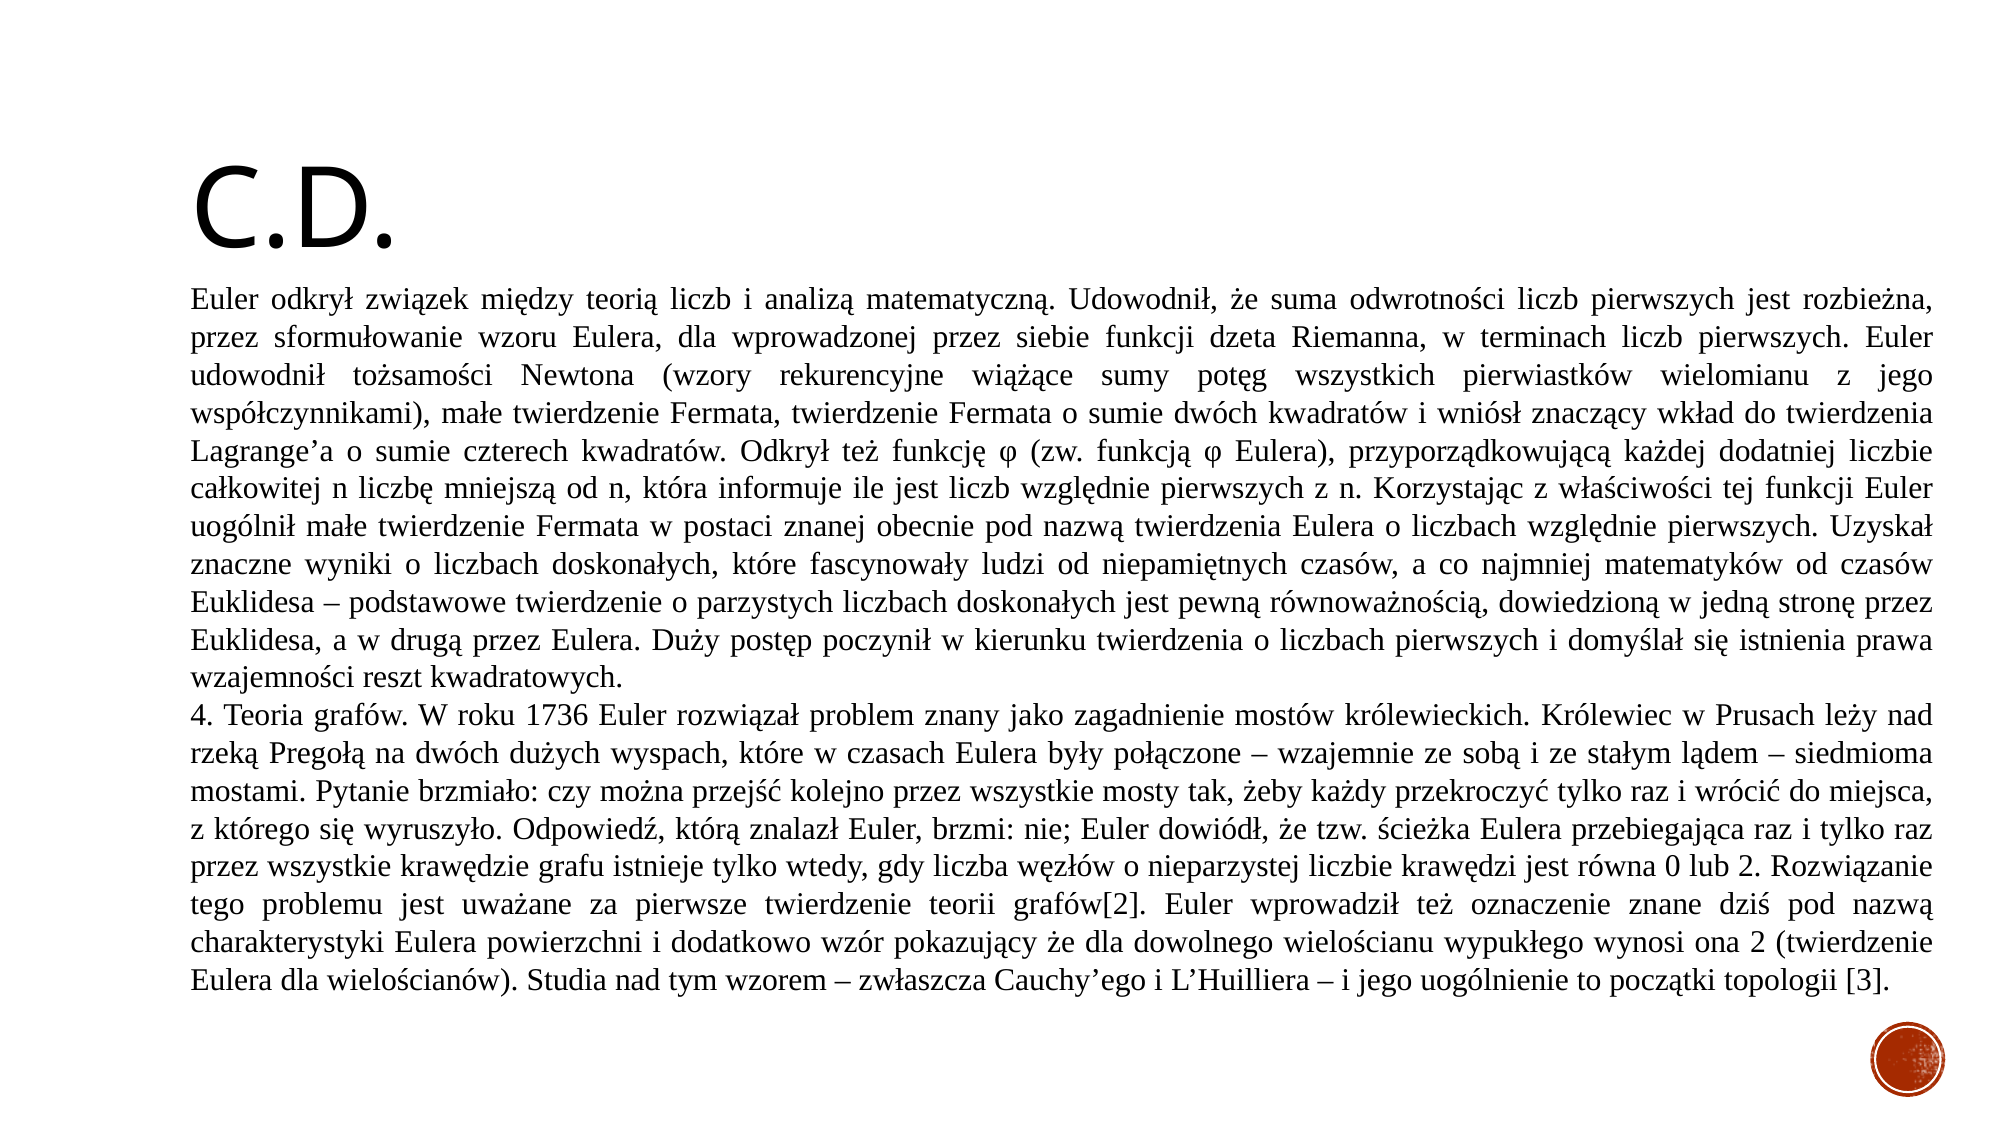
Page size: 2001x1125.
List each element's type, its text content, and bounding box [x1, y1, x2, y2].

title c.d. [175, 79, 1826, 270]
list Euler odkrył związek między teorią liczb i analizą matematyczną. Udowodnił, że suma odwrotności liczb pierwszych jest rozbieżna, przez sformułowanie wzoru Eulera, dla wprowadzonej przez siebie funkcji dzeta Riemanna, w terminach liczb pierwszych. Euler udowodnił tożsamości Newtona (wzory rekurencyjne wiążące sumy potęg wszystkich pierwiastków wielomianu z jego współczynnikami), małe twierdzenie Fermata, twierdzenie Fermata o sumie dwóch kwadratów i wniósł znaczący wkład do twierdzenia Lagrange’a o sumie czterech kwadratów. Odkrył też funkcję φ (zw. funkcją φ Eulera), przyporządkowującą każdej dodatniej liczbie całkowitej n liczbę mniejszą od n, która informuje ile jest liczb względnie pierwszych z n. Korzystając z właściwości tej funkcji Euler uogólnił małe twierdzenie Fermata w postaci znanej obecnie pod nazwą twierdzenia Eulera o liczbach względnie pierwszych. Uzyskał znaczne wyniki o liczbach doskonałych, które fascynowały ludzi od niepamiętnych czasów, a co najmniej matematyków od czasów Euklidesa – podstawowe twierdzenie o parzystych liczbach doskonałych jest pewną równoważnością, dowiedzioną w jedną stronę przez Euklidesa, a w drugą przez Eulera. Duży postęp poczynił w kierunku twierdzenia o liczbach pierwszych i domyślał się istnienia prawa wzajemności reszt kwadratowych. 4. Teoria grafów. W roku 1736 Euler rozwiązał problem znany jako zagadnienie mostów królewieckich. Królewiec w Prusach leży nad rzeką Pregołą na dwóch dużych wyspach, które w czasach Eulera były połączone – wzajemnie ze sobą i ze stałym lądem – siedmioma mostami. Pytanie brzmiało: czy można przejść kolejno przez wszystkie mosty tak, żeby każdy przekroczyć tylko raz i wrócić do miejsca, z którego się wyruszyło. Odpowiedź, którą znalazł Euler, brzmi: nie; Euler dowiódł, że tzw. ścieżka Eulera przebiegająca raz i tylko raz przez wszystkie krawędzie grafu istnieje tylko wtedy, gdy liczba węzłów o nieparzystej liczbie krawędzi jest równa 0 lub 2. Rozwiązanie tego problemu jest uważane za pierwsze twierdzenie teorii grafów[2]. Euler wprowadził też oznaczenie znane dziś pod nazwą charakterystyki Eulera powierzchni i dodatkowo wzór pokazujący że dla dowolnego wielościanu wypukłego wynosi ona 2 (twierdzenie Eulera dla wielościanów). Studia nad tym wzorem – zwłaszcza Cauchy’ego i L’Huilliera – i jego uogólnienie to początki topologii [3]. [175, 270, 1950, 1013]
picture [1870, 1021, 1946, 1097]
